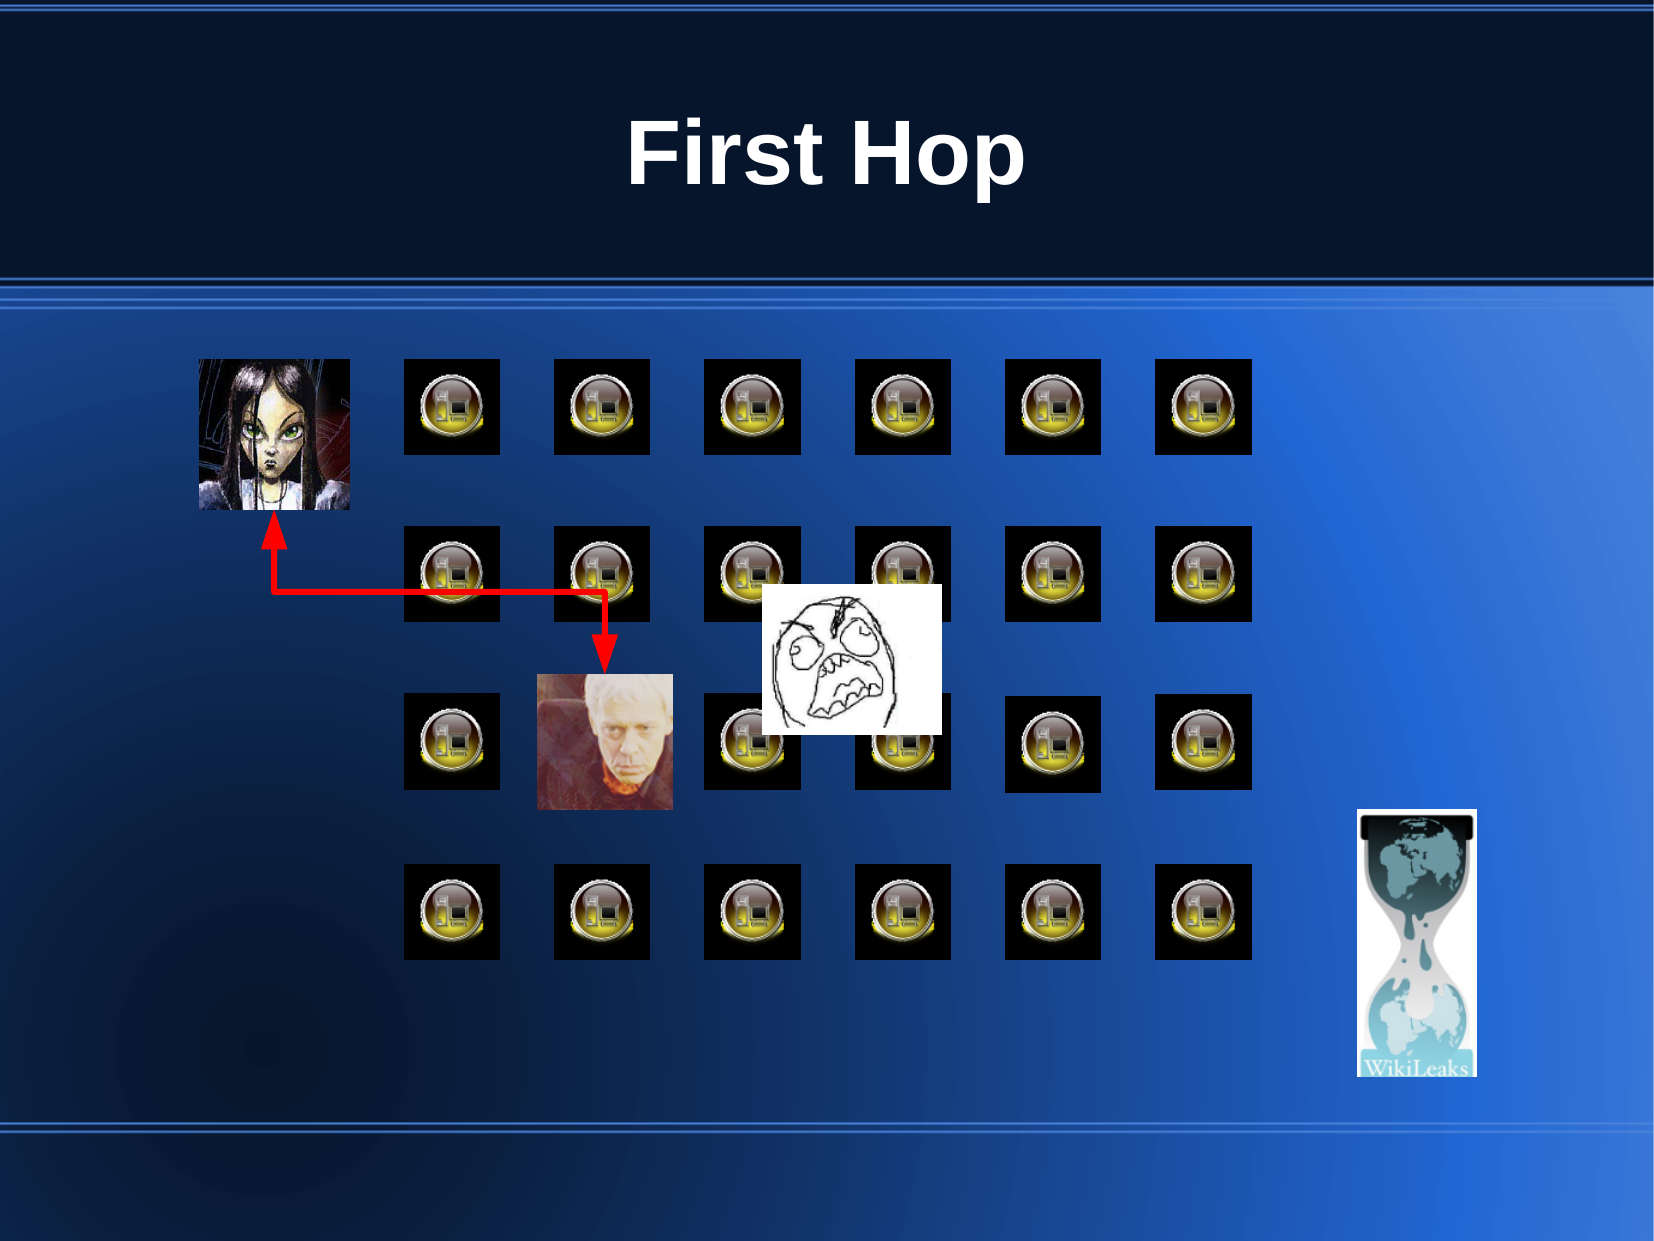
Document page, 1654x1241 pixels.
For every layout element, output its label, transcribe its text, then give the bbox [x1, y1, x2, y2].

chart [82, 272, 1604, 1077]
picture [0, 0, 1654, 1241]
title First Hop [82, 49, 1571, 257]
